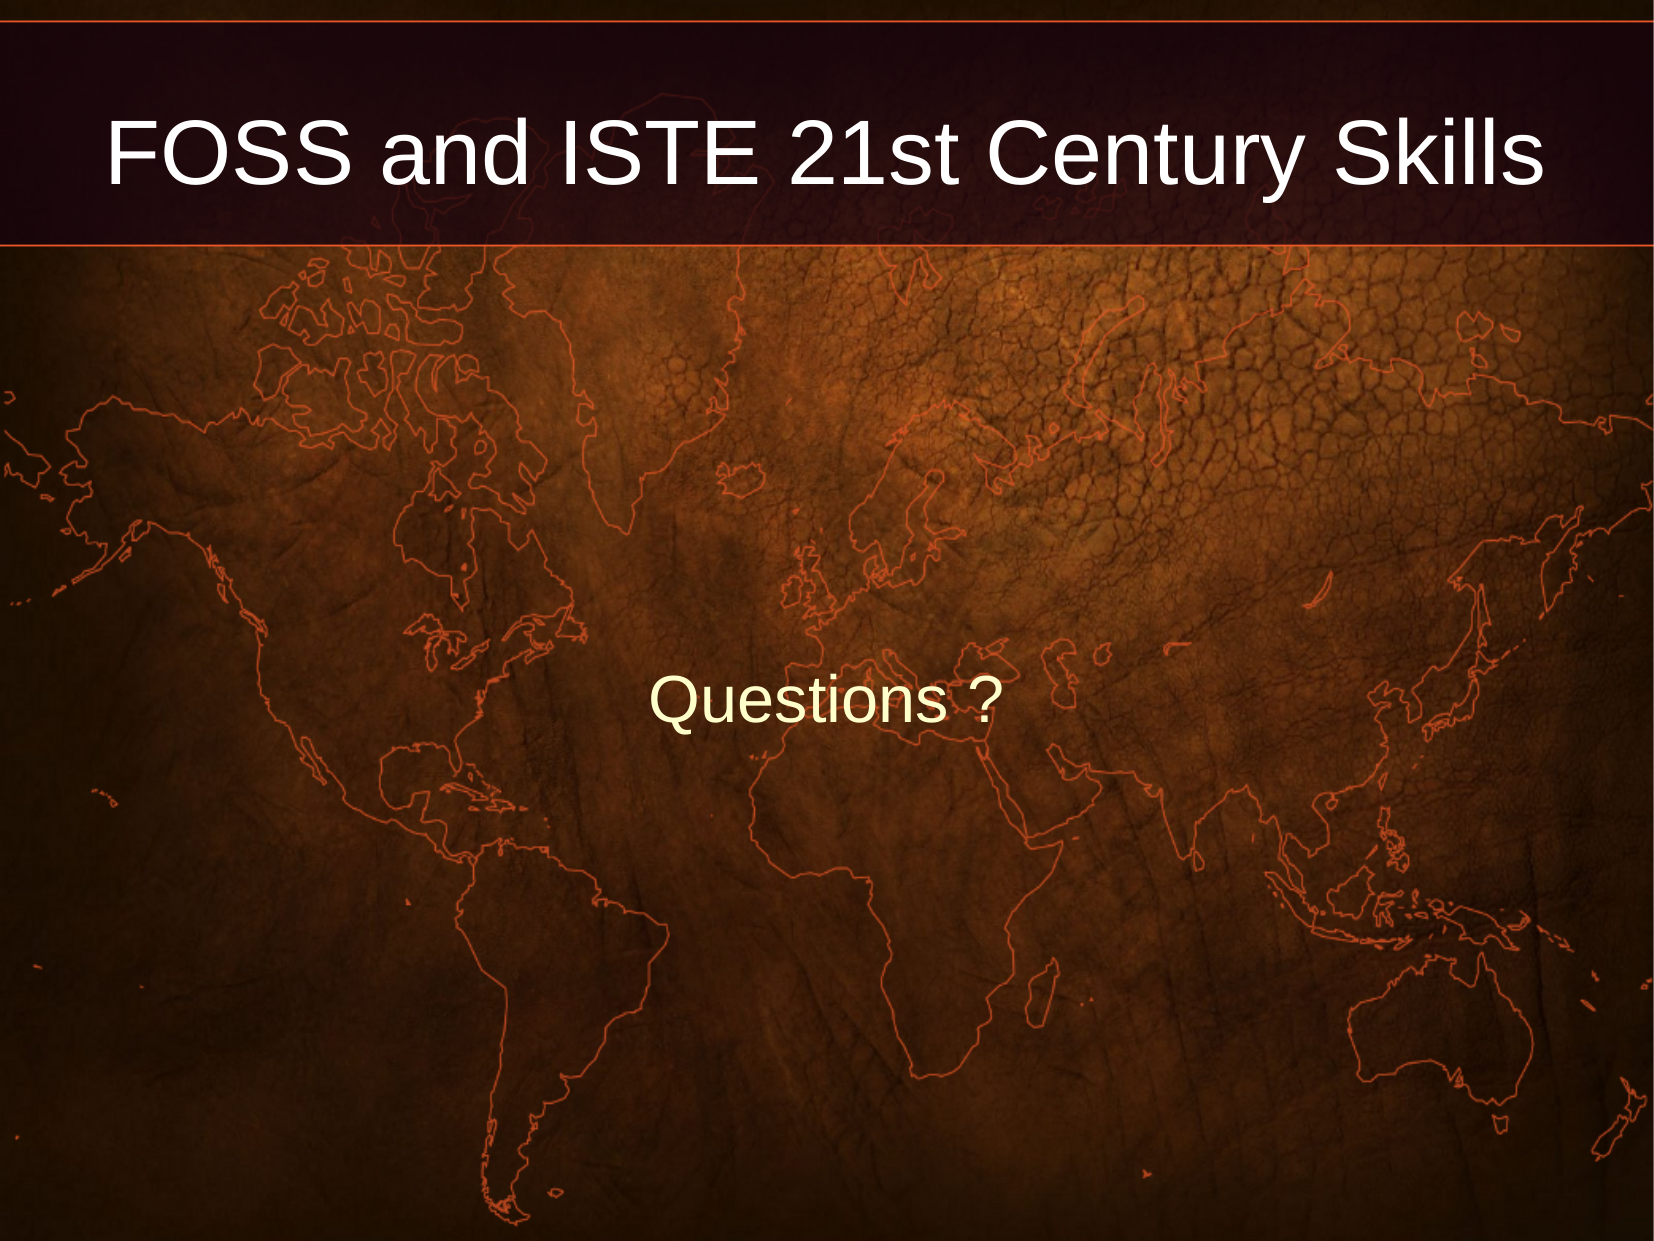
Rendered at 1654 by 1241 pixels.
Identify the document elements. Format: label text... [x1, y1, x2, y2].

subtitle Questions ? [82, 297, 1571, 1102]
picture [0, 0, 1654, 1241]
title FOSS and ISTE 21st Century Skills [82, 49, 1571, 257]
